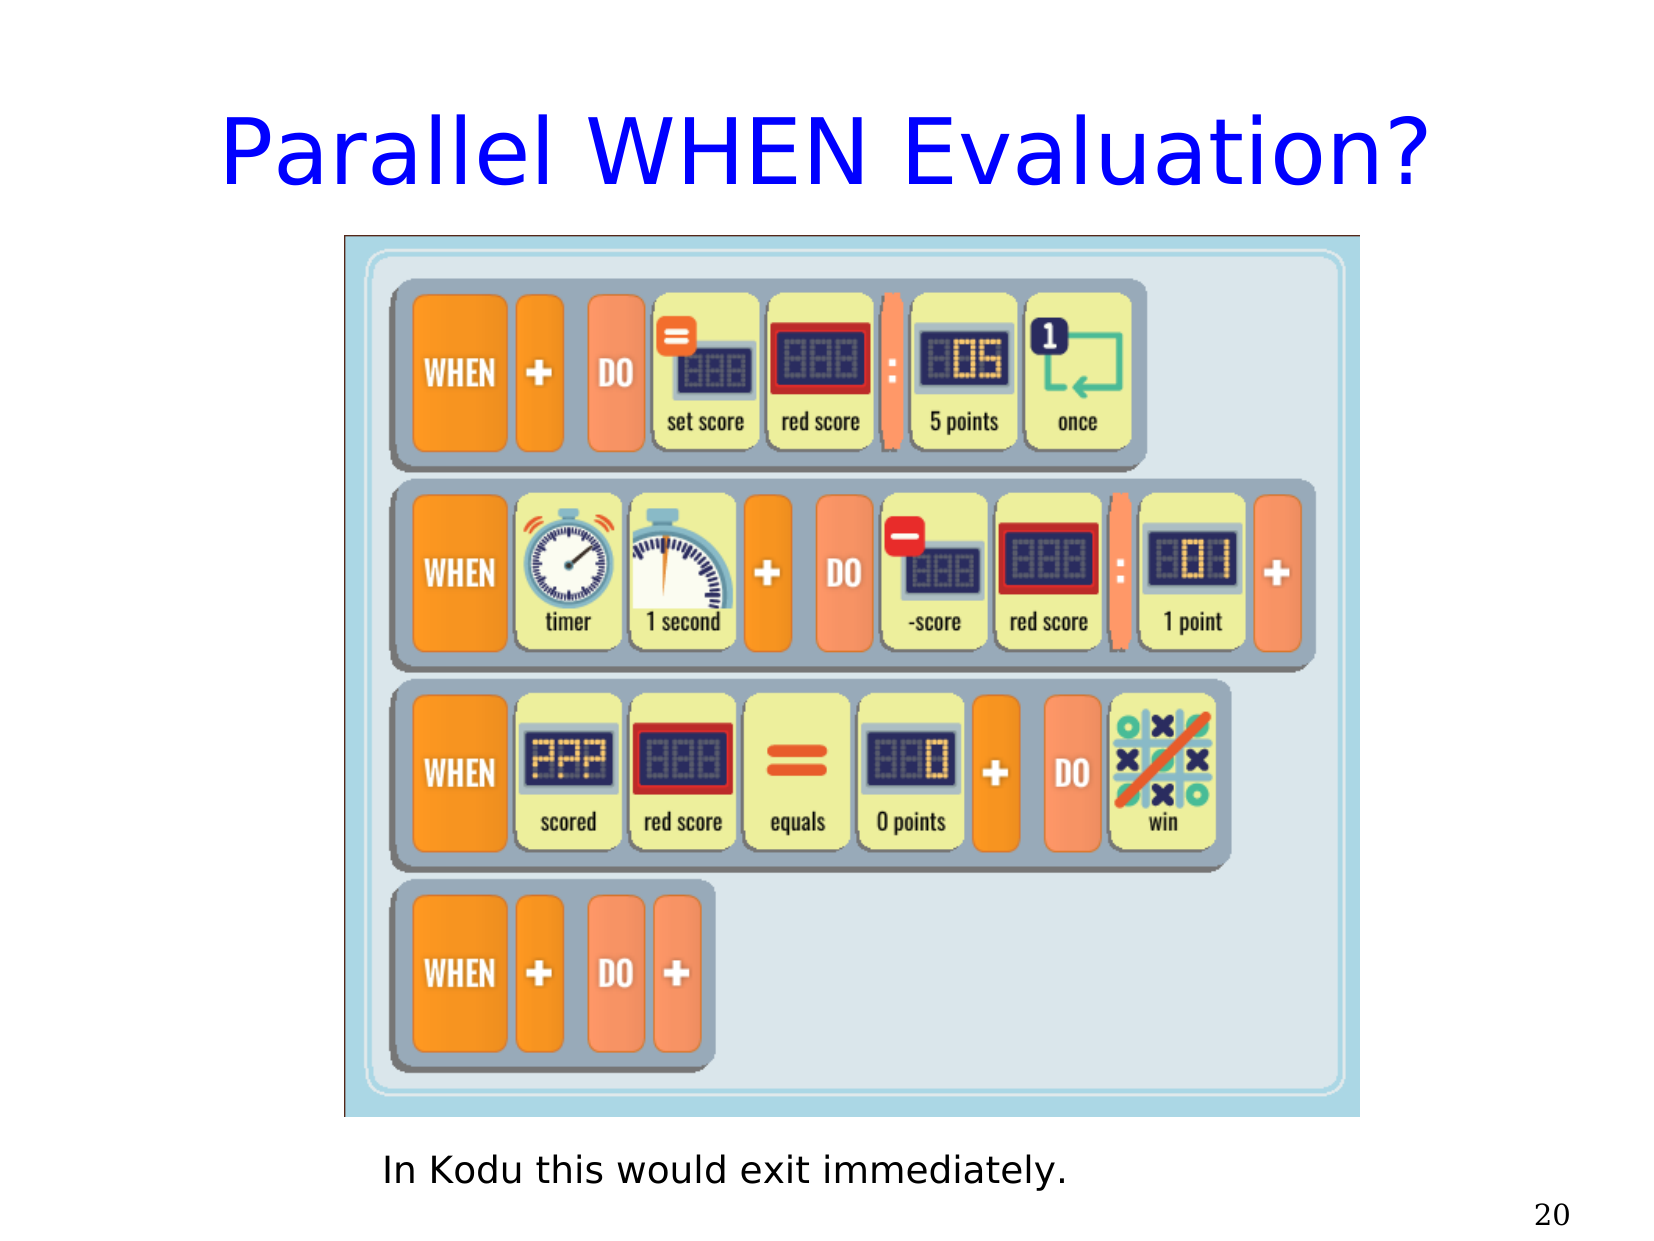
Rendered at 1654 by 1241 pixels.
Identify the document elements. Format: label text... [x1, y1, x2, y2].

picture [344, 235, 1360, 1117]
title Parallel WHEN Evaluation? [82, 49, 1571, 257]
text_box In Kodu this would exit immediately. [367, 1141, 1272, 1200]
